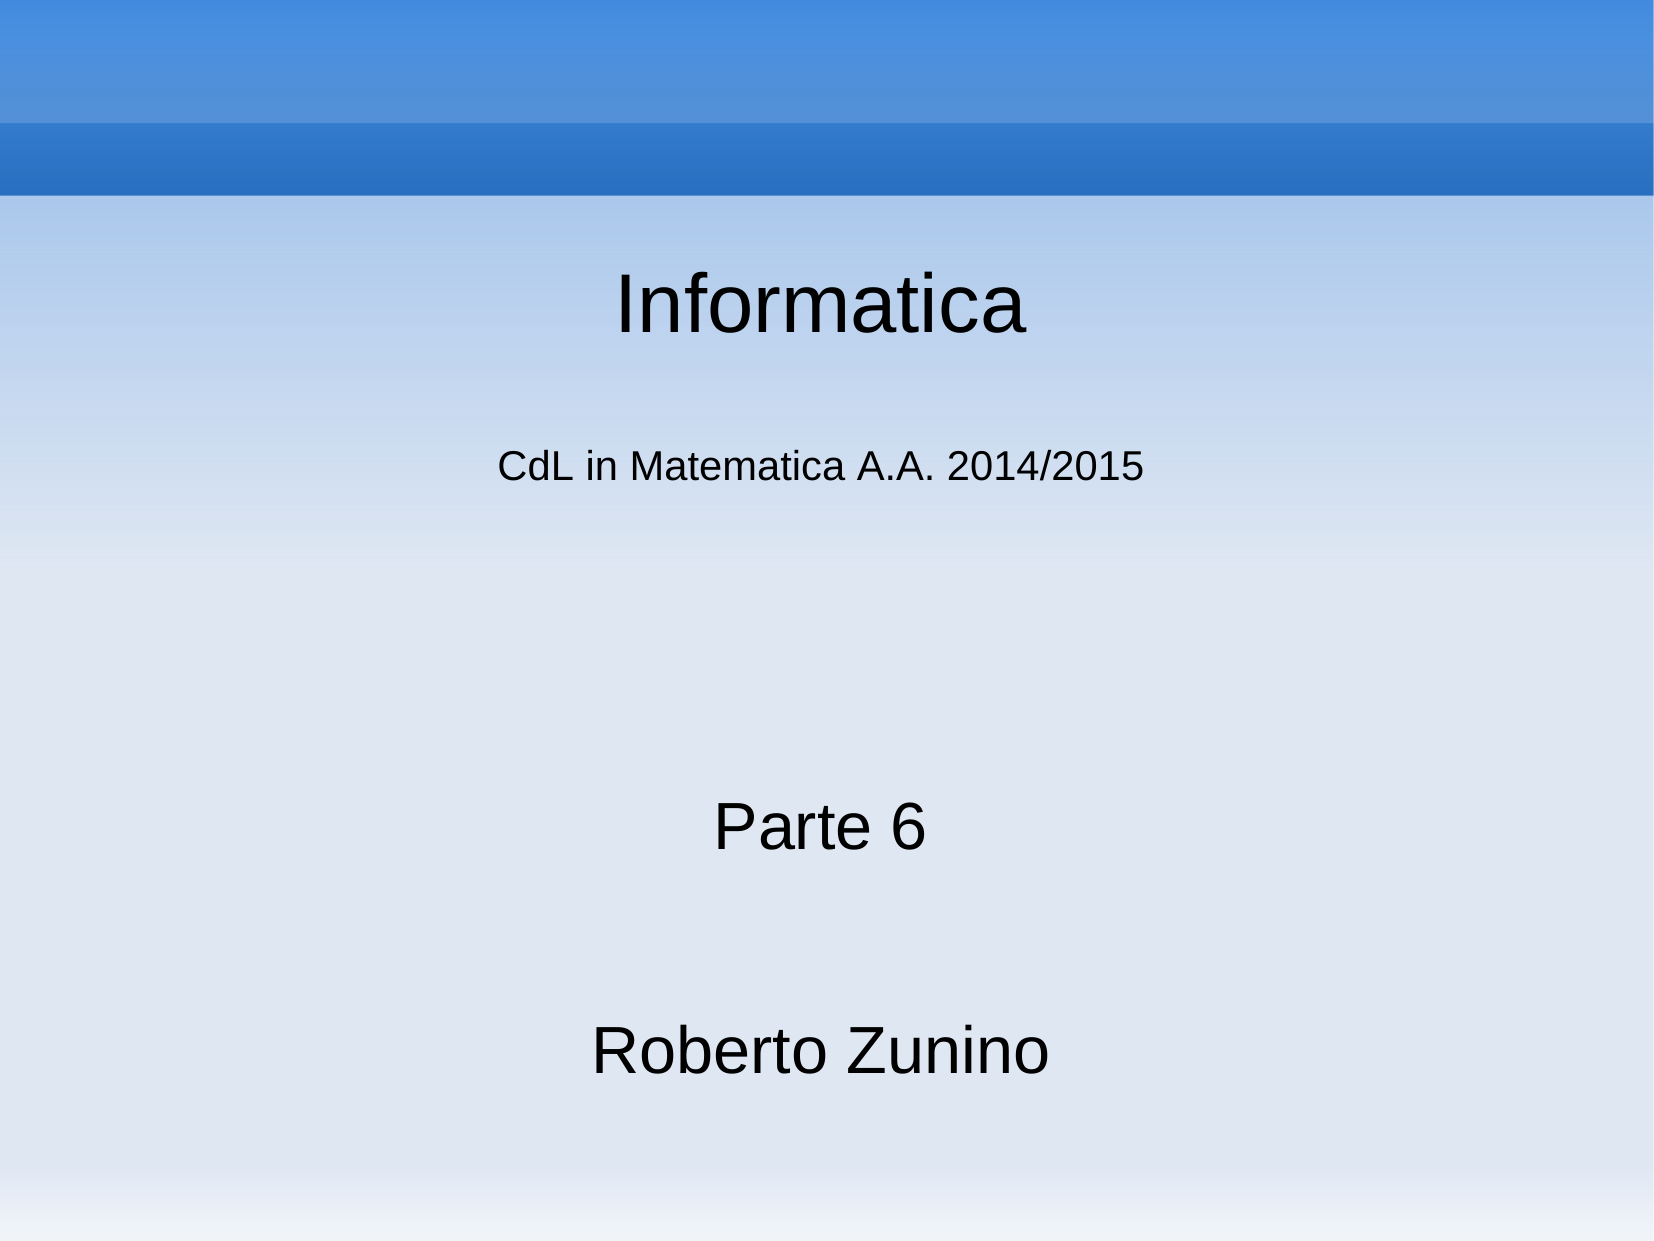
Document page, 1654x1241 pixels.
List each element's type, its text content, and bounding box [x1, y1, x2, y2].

picture [0, 0, 1654, 1241]
subtitle Informatica CdL in Matematica A.A. 2014/2015 Parte 6 Roberto Zunino [76, 118, 1565, 1227]
